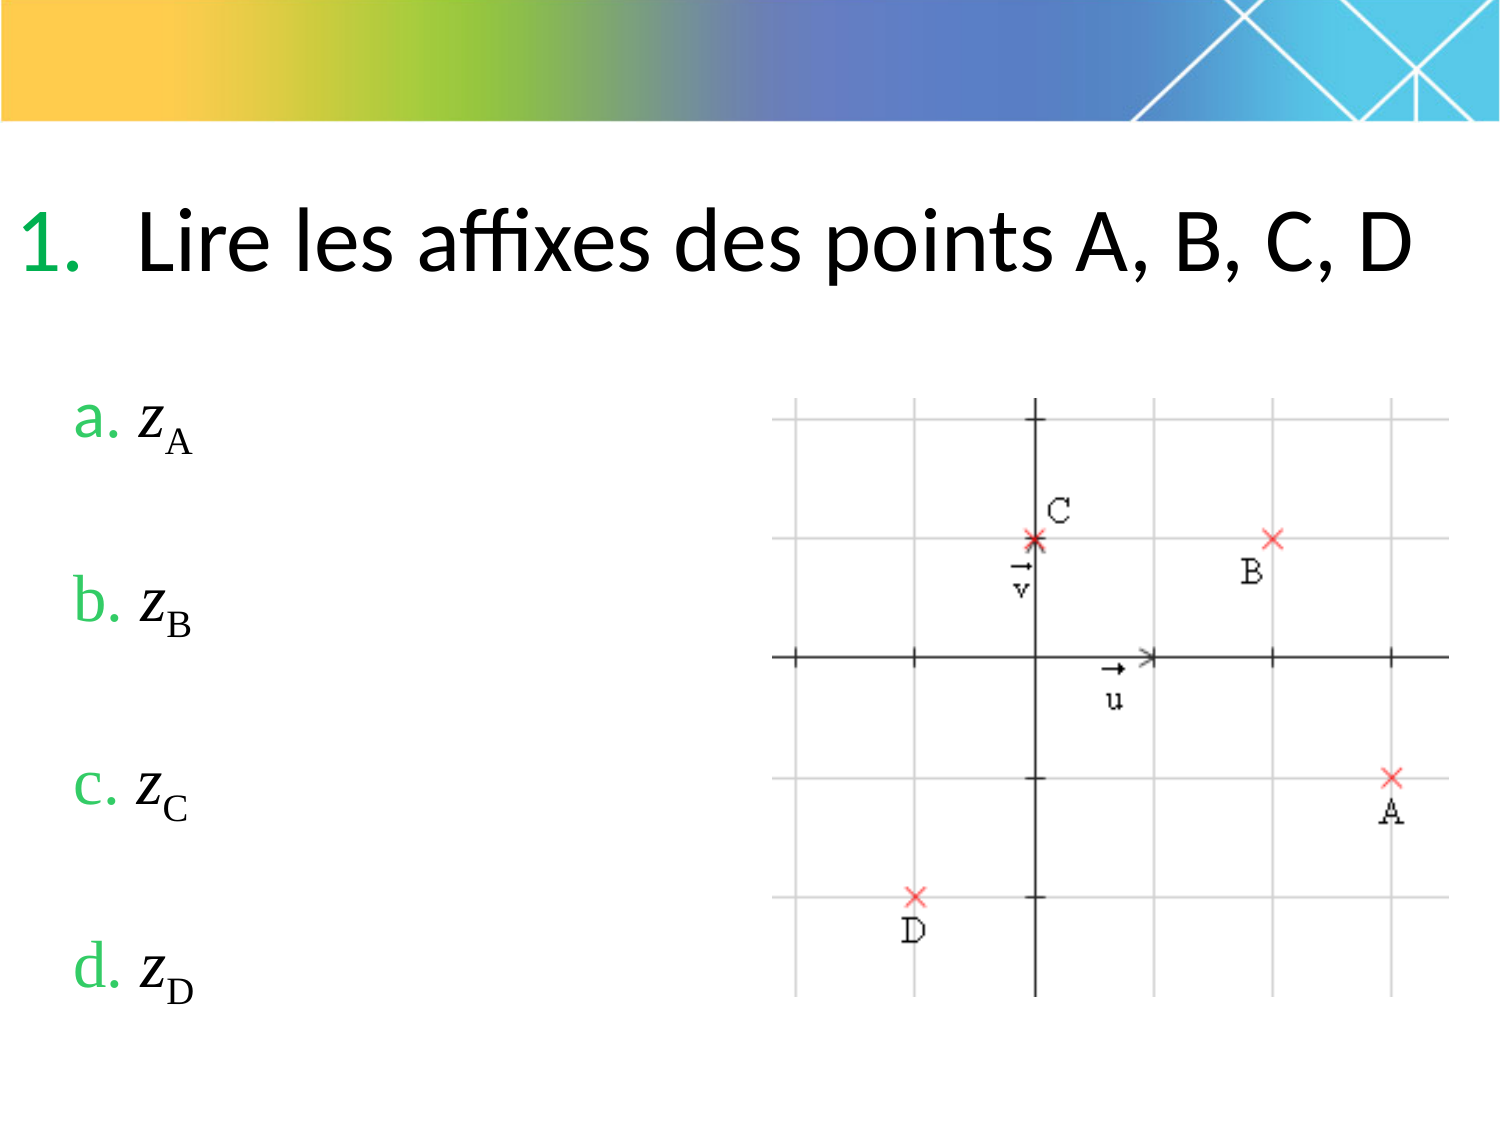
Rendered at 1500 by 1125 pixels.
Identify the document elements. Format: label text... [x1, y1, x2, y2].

picture [772, 398, 1449, 997]
text_box a. zA b. zB c. zC d. zD [58, 363, 744, 1021]
title Lire les affixes des points A, B, C, D [0, 163, 1500, 305]
picture [0, 0, 1500, 123]
